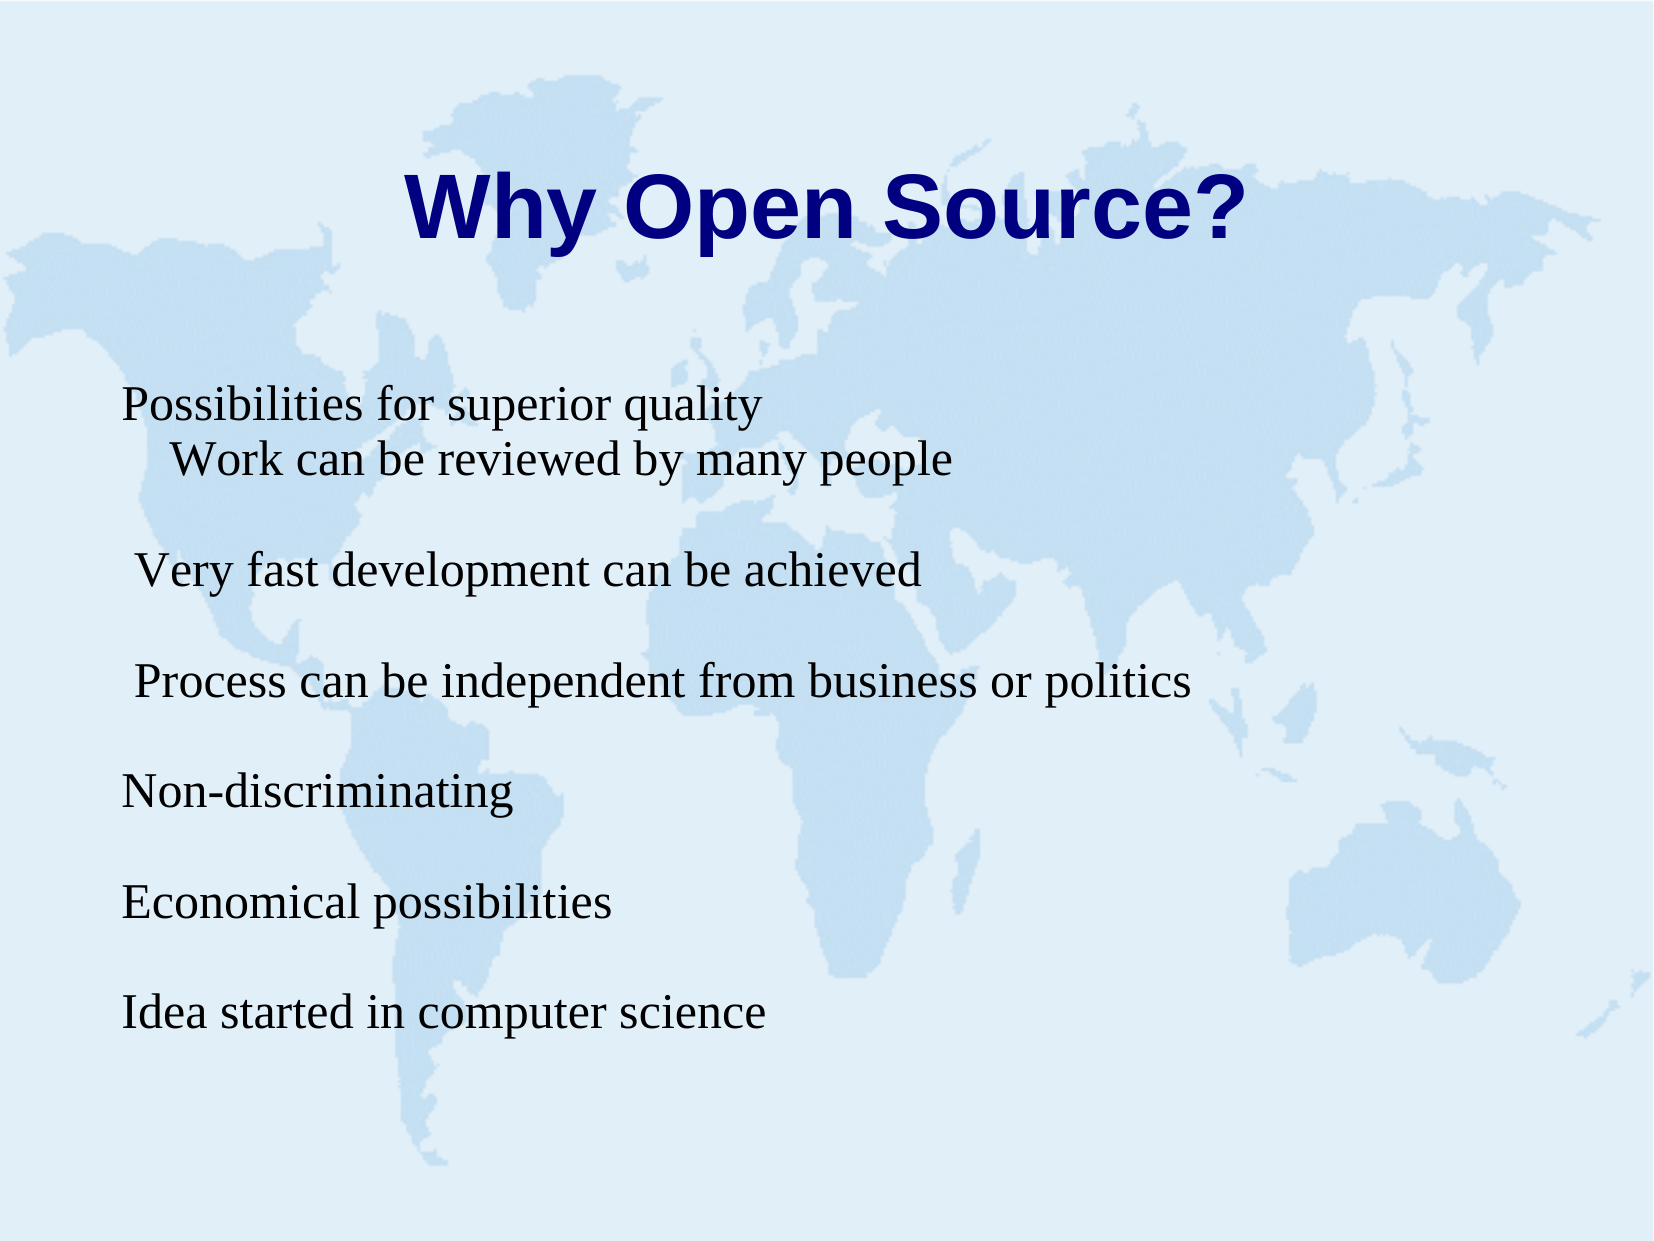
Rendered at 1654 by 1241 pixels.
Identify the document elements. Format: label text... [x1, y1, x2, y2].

title Why Open Source? [121, 102, 1534, 311]
subtitle Possibilities for superior quality Work can be reviewed by many people Very fast development can be achieved Process can be independent from business or politics Non-discriminating Economical possibilities Idea started in computer science [121, 344, 1534, 1127]
picture [0, 0, 1654, 1241]
